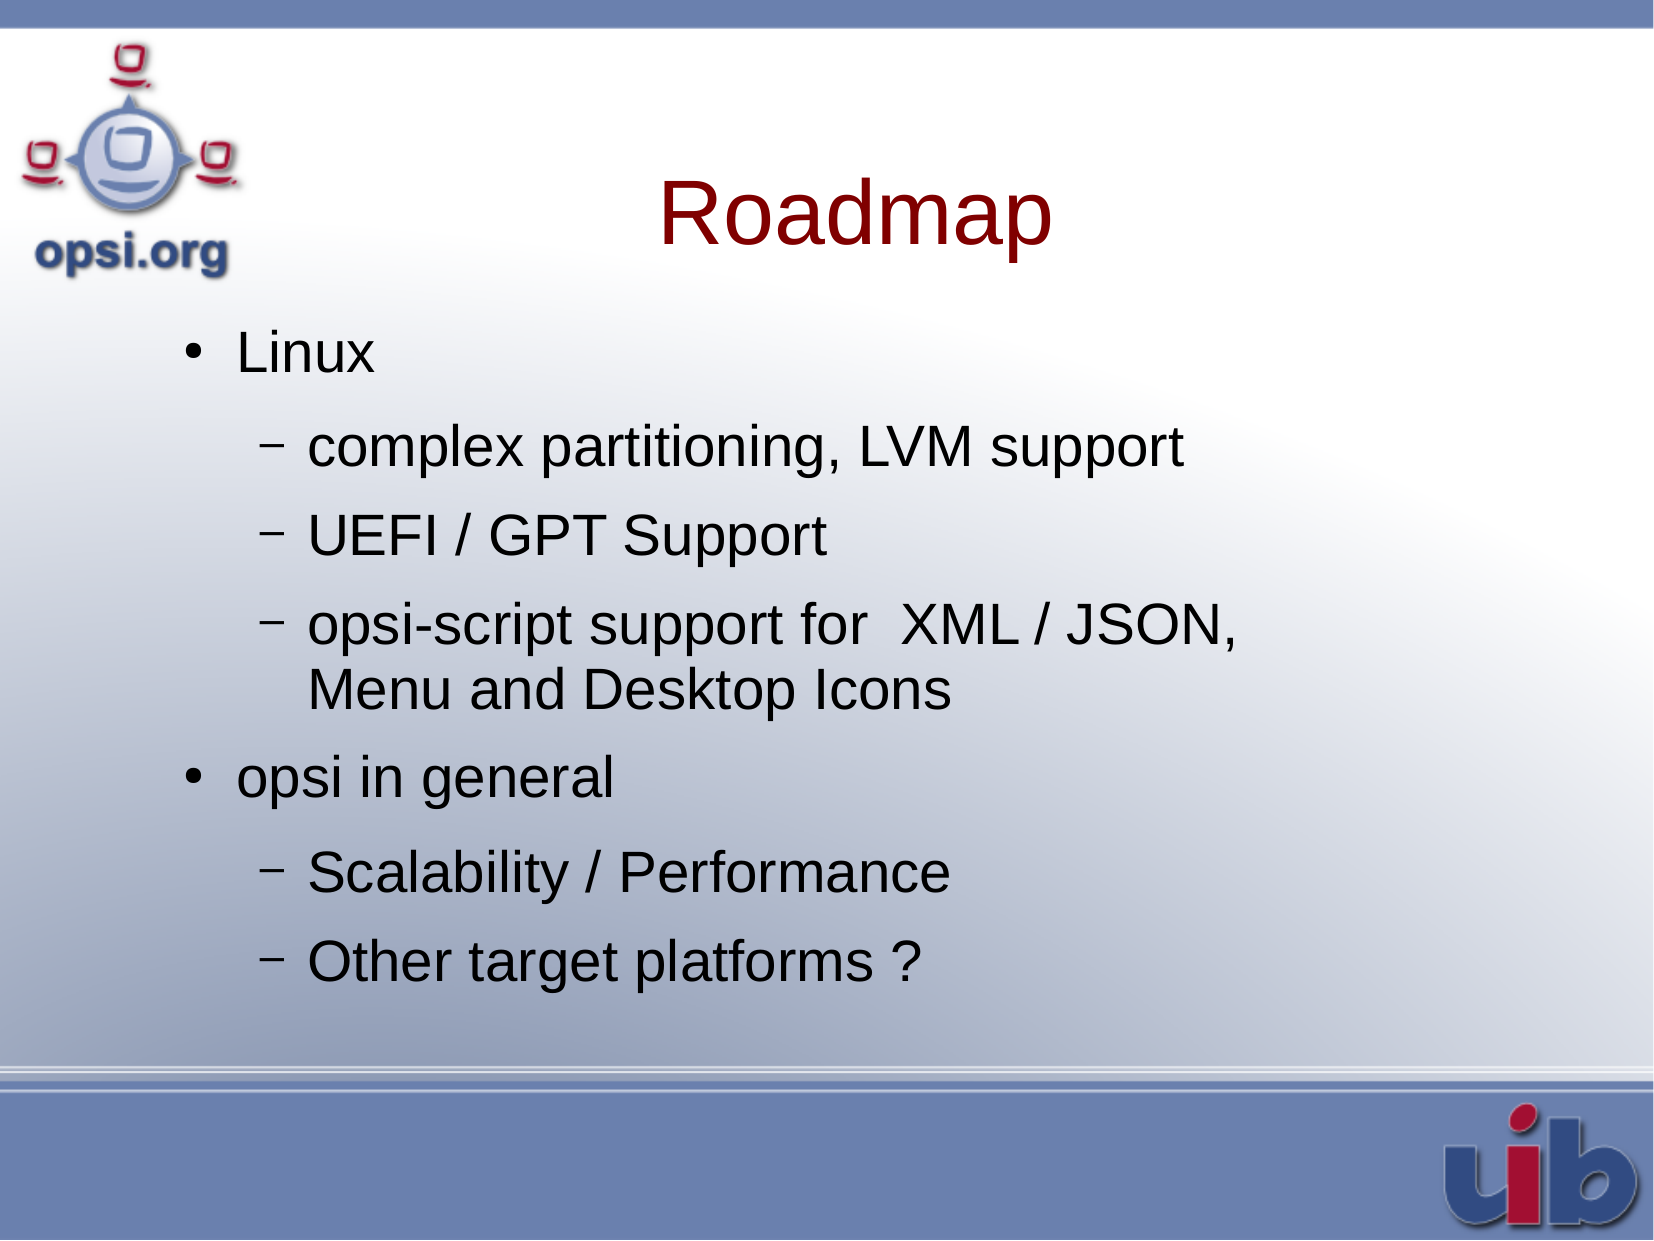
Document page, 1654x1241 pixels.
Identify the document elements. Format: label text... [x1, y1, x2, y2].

picture [0, 0, 1654, 1241]
list Linux complex partitioning, LVM support UEFI / GPT Support opsi-script support for XML / JSON, Menu and Desktop Icons opsi in general Scalability / Performance Other target platforms ? [165, 319, 1648, 1034]
title Roadmap [147, 147, 1565, 278]
